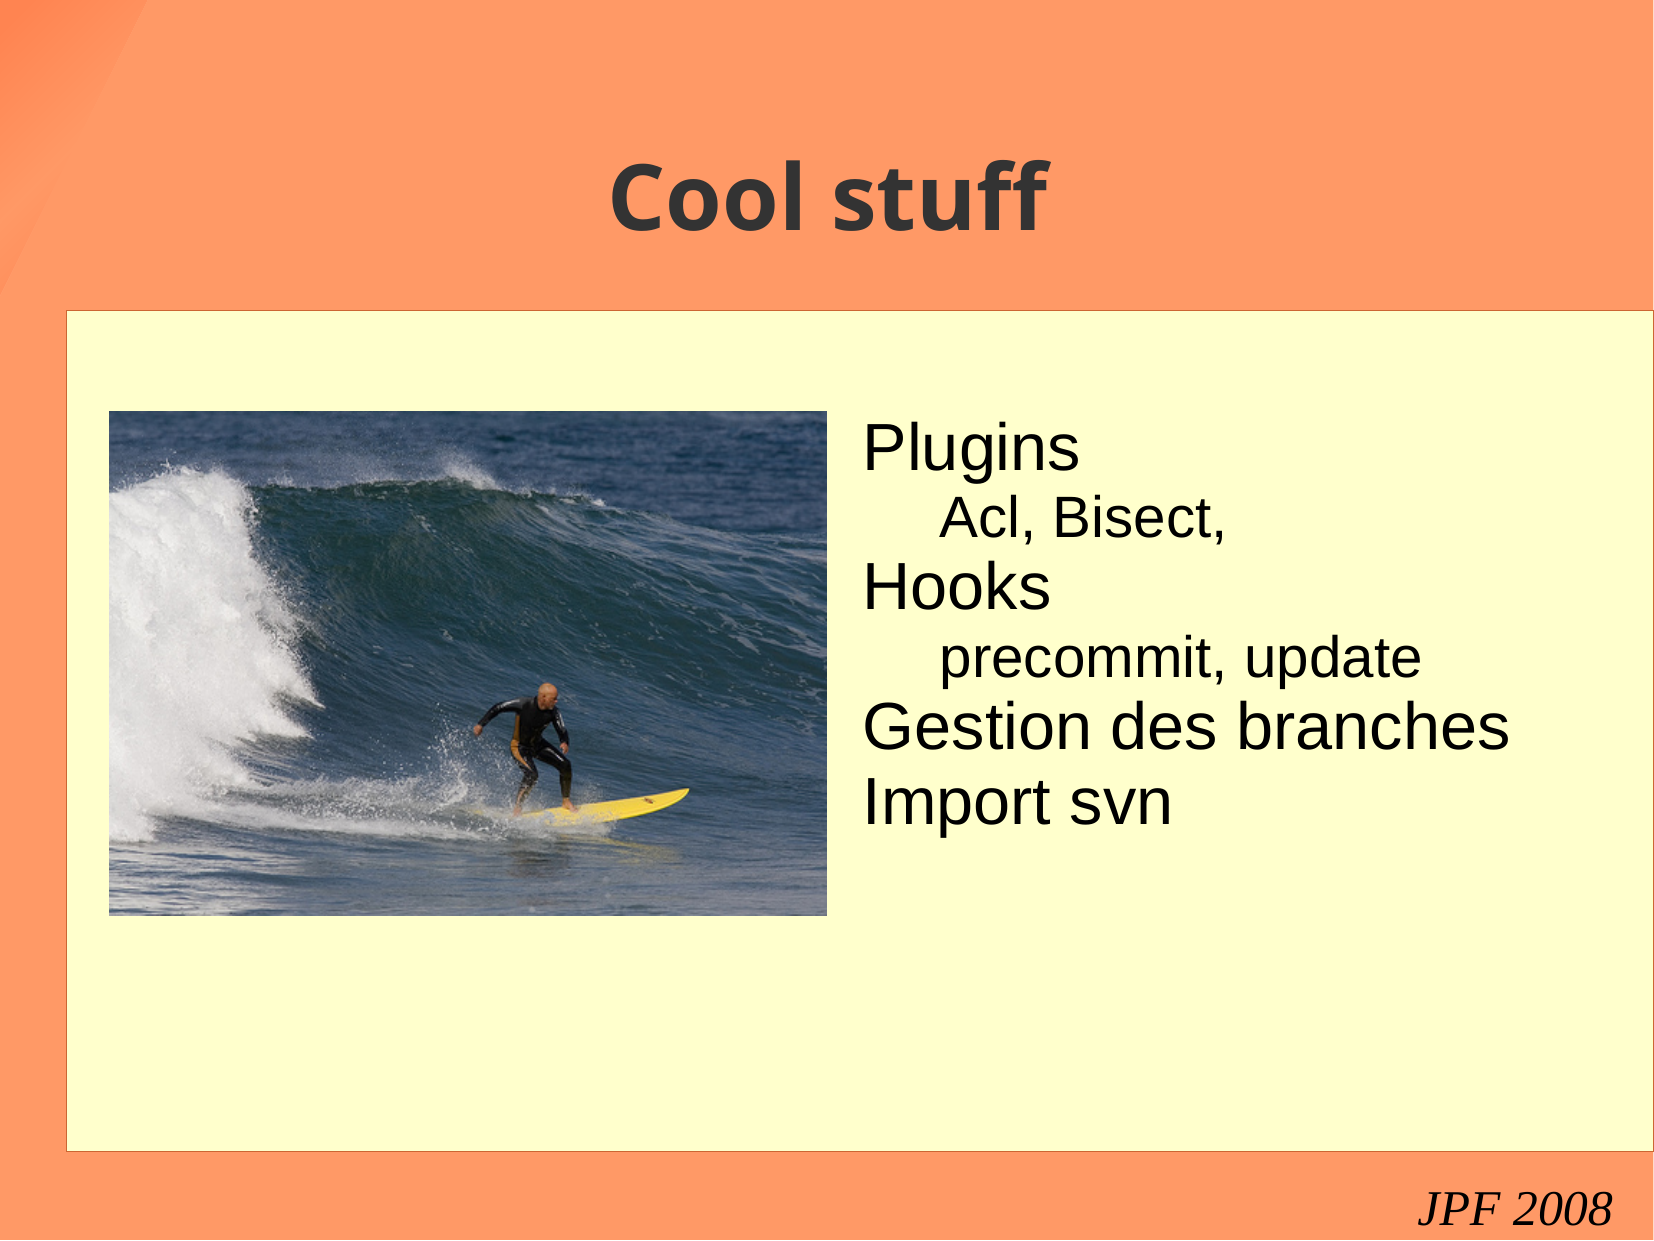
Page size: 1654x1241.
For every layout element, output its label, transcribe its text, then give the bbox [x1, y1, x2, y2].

title Cool stuff [121, 91, 1534, 299]
list Plugins Acl, Bisect, Hooks precommit, update Gestion des branches Import svn [845, 409, 1535, 1192]
picture [109, 411, 827, 916]
